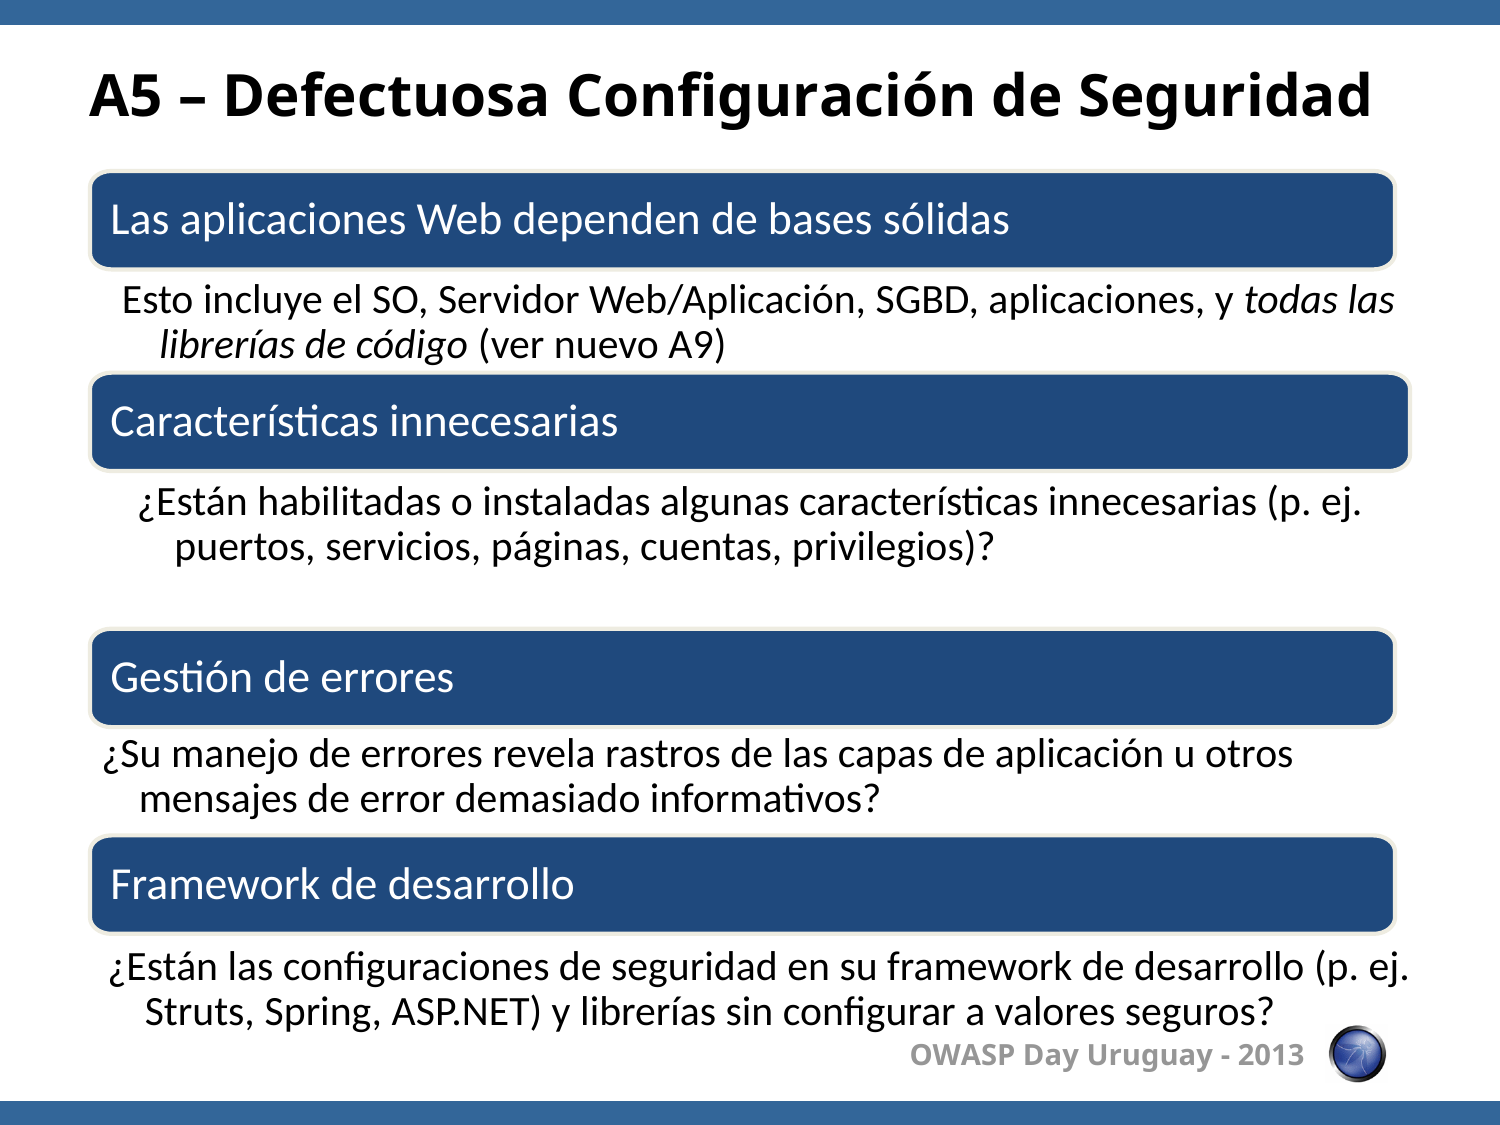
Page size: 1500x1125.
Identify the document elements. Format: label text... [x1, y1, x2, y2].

text_box Esto incluye el SO, Servidor Web/Aplicación, SGBD, aplicaciones, y todas las librerías de código (ver nuevo A9) [90, 272, 1471, 347]
text_box ¿Están habilitadas o instaladas algunas características innecesarias (p. ej. puertos, servicios, páginas, cuentas, privilegios)? [105, 474, 1486, 670]
text_box Gestión de errores [90, 629, 1396, 726]
title A5 – Defectuosa Configuración de Seguridad [75, 15, 1426, 171]
text_box Framework de desarrollo [90, 835, 1396, 934]
text_box ¿Su manejo de errores revela rastros de las capas de aplicación u otros mensajes de error demasiado informativos? [69, 726, 1486, 811]
text_box ¿Están las configuraciones de seguridad en su framework de desarrollo (p. ej. Struts, Spring, ASP.NET) y librerías sin configurar a valores seguros? [75, 938, 1456, 1013]
text_box Las aplicaciones Web dependen de bases sólidas [90, 171, 1396, 270]
picture [1325, 1024, 1388, 1083]
text_box Características innecesarias [90, 372, 1411, 472]
